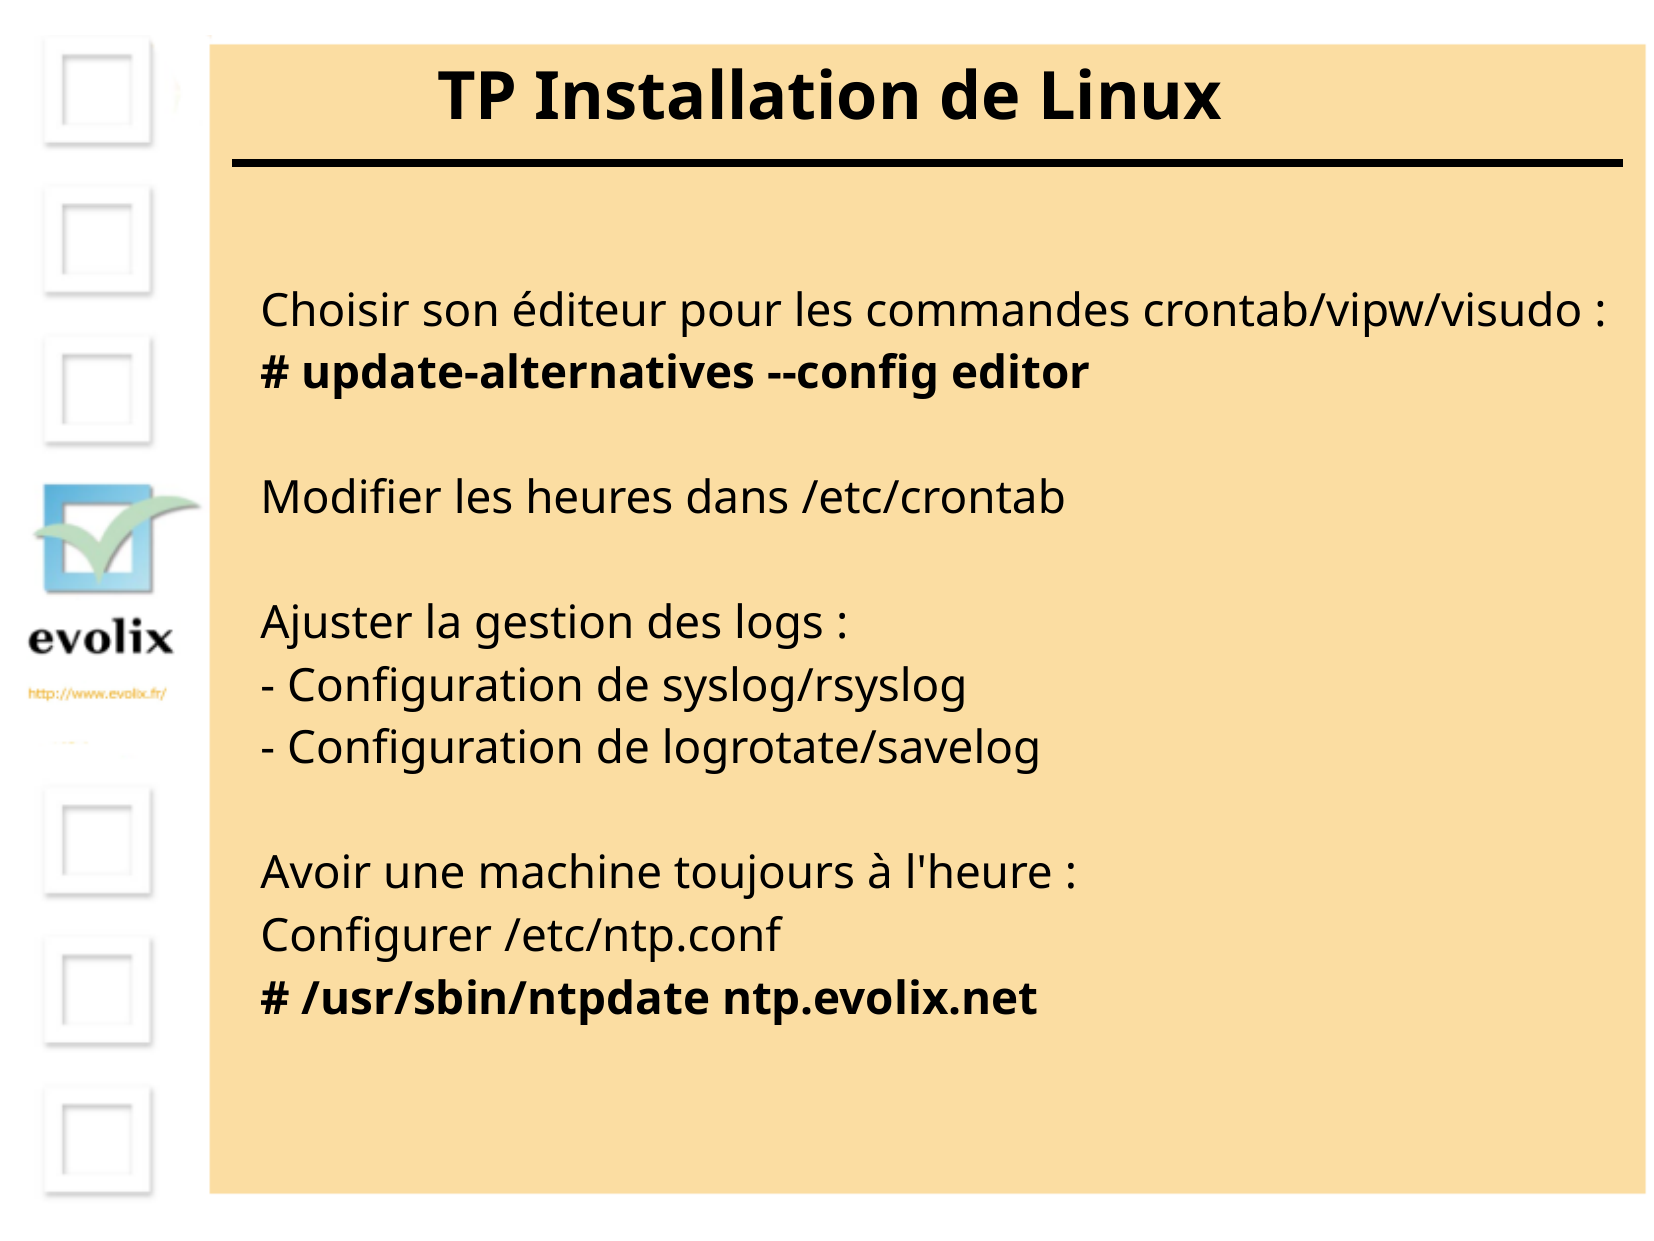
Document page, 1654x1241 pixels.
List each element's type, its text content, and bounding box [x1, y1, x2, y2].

picture [0, 35, 1654, 1204]
title TP Installation de Linux [21, 18, 1638, 169]
subtitle Choisir son éditeur pour les commandes crontab/vipw/visudo : # update-alternatives --config editor Modifier les heures dans /etc/crontab Ajuster la gestion des logs : - Configuration de syslog/rsyslog - Configuration de logrotate/savelog Avoir une machine toujours à l'heure : Configurer /etc/ntp.conf # /usr/sbin/ntpdate ntp.evolix.net [185, 173, 1638, 1194]
